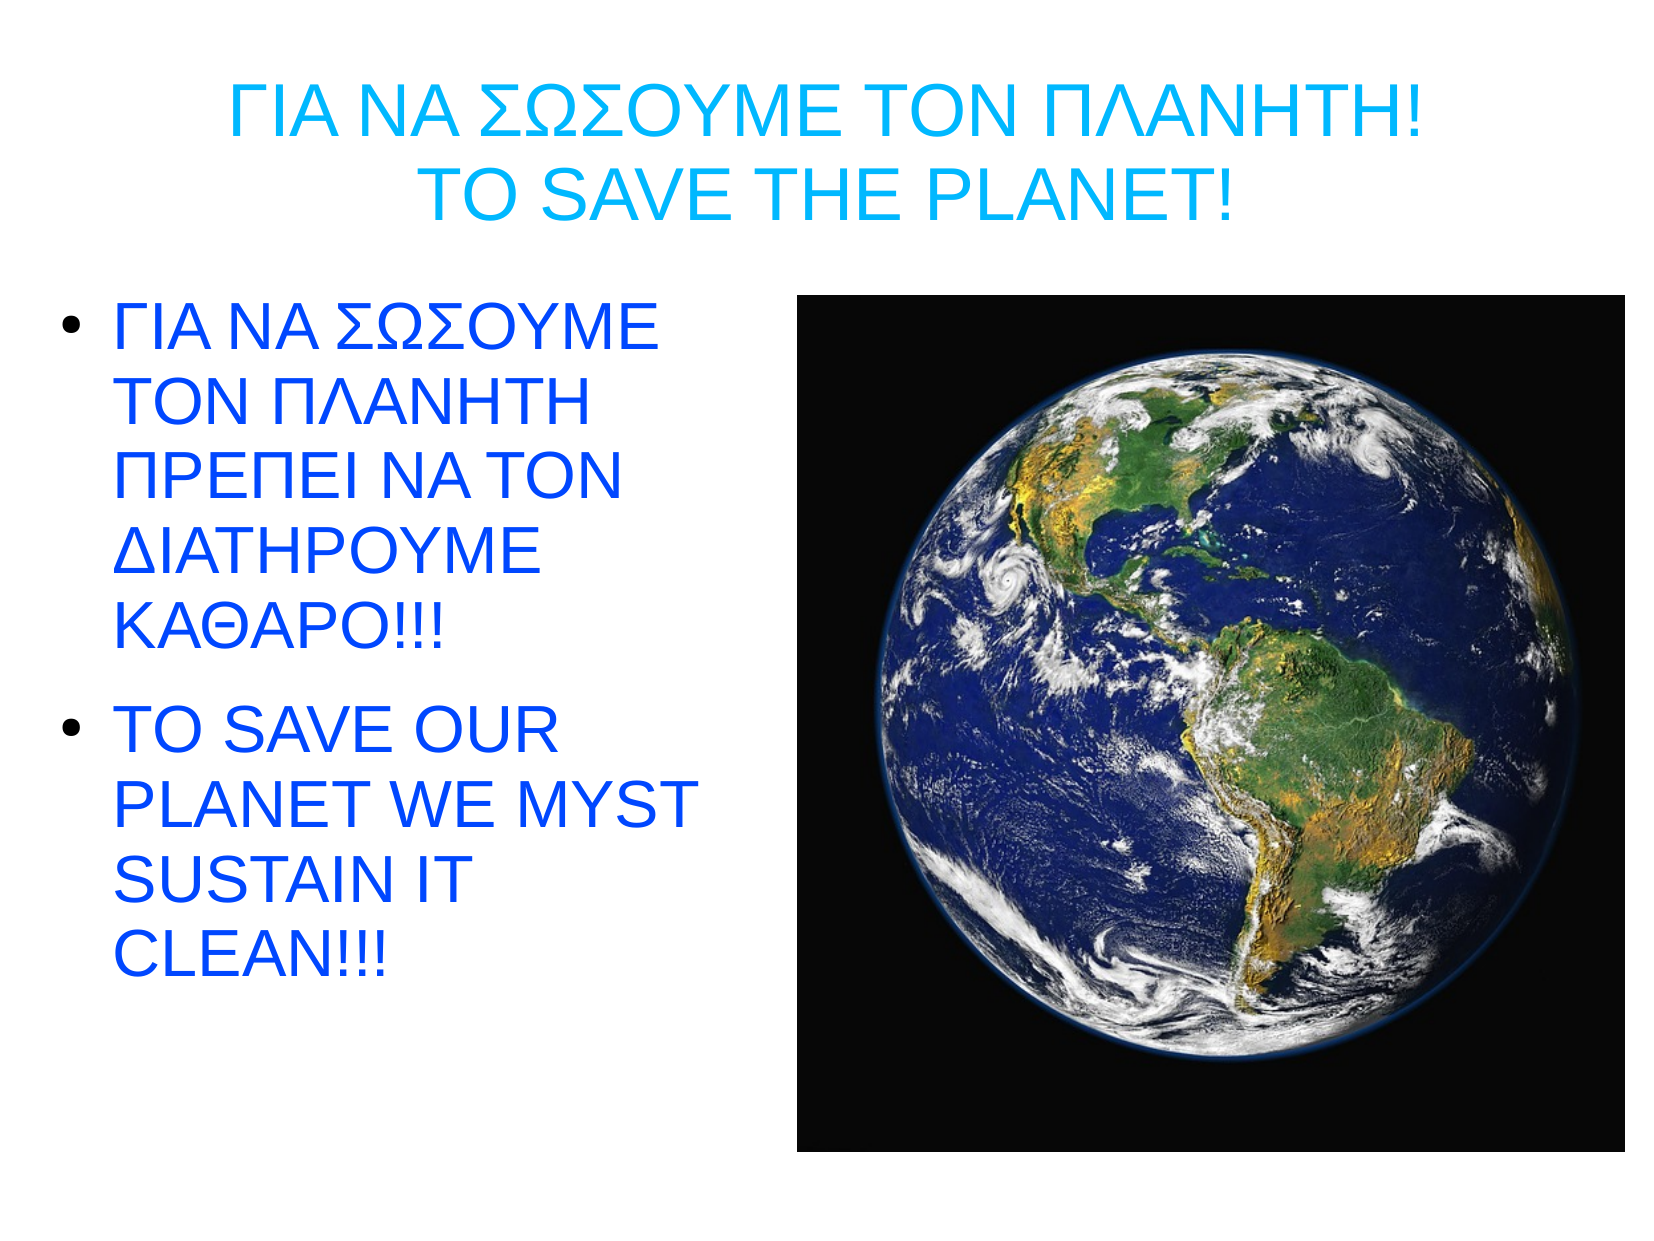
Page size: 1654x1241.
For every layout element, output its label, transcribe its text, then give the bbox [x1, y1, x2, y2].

list ΓΙΑ ΝΑ ΣΩΣΟΥΜΕ ΤΟΝ ΠΛΑΝΗΤΗ ΠΡΕΠΕΙ ΝΑ ΤΟΝ ΔΙΑΤΗΡΟΥΜΕ ΚΑΘΑΡΟ!!! TO SAVE OUR PLANET WE MYST SUSTAIN IT CLEAN!!! [41, 288, 768, 1093]
picture [797, 290, 1625, 1152]
title ΓΙΑ ΝΑ ΣΩΣΟΥΜΕ ΤΟΝ ΠΛΑΝΗΤΗ! TO SAVE THE PLANET! [82, 56, 1571, 250]
